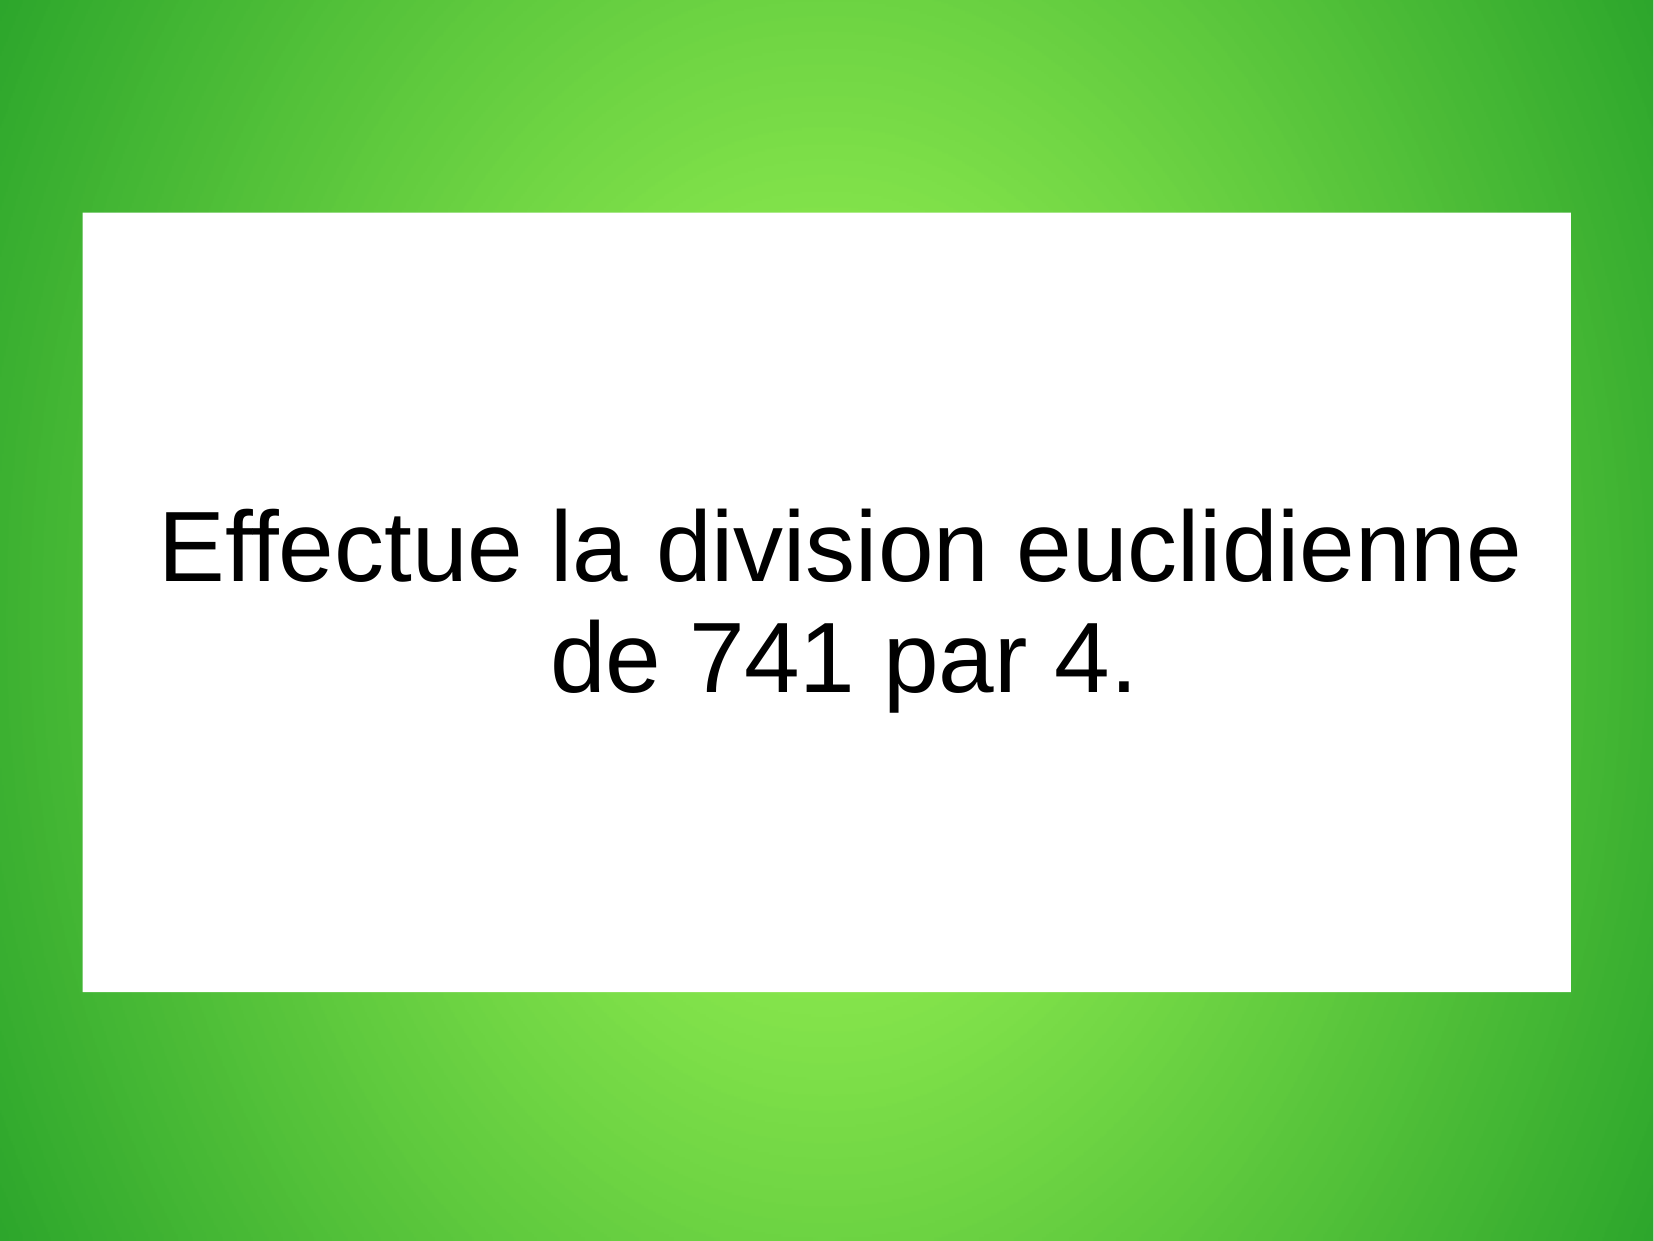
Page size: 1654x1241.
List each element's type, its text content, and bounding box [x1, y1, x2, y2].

text_box [98, 487, 1559, 754]
subtitle Effectue la division euclidienne de 741 par 4. [82, 212, 1571, 993]
picture [0, 0, 1654, 1241]
